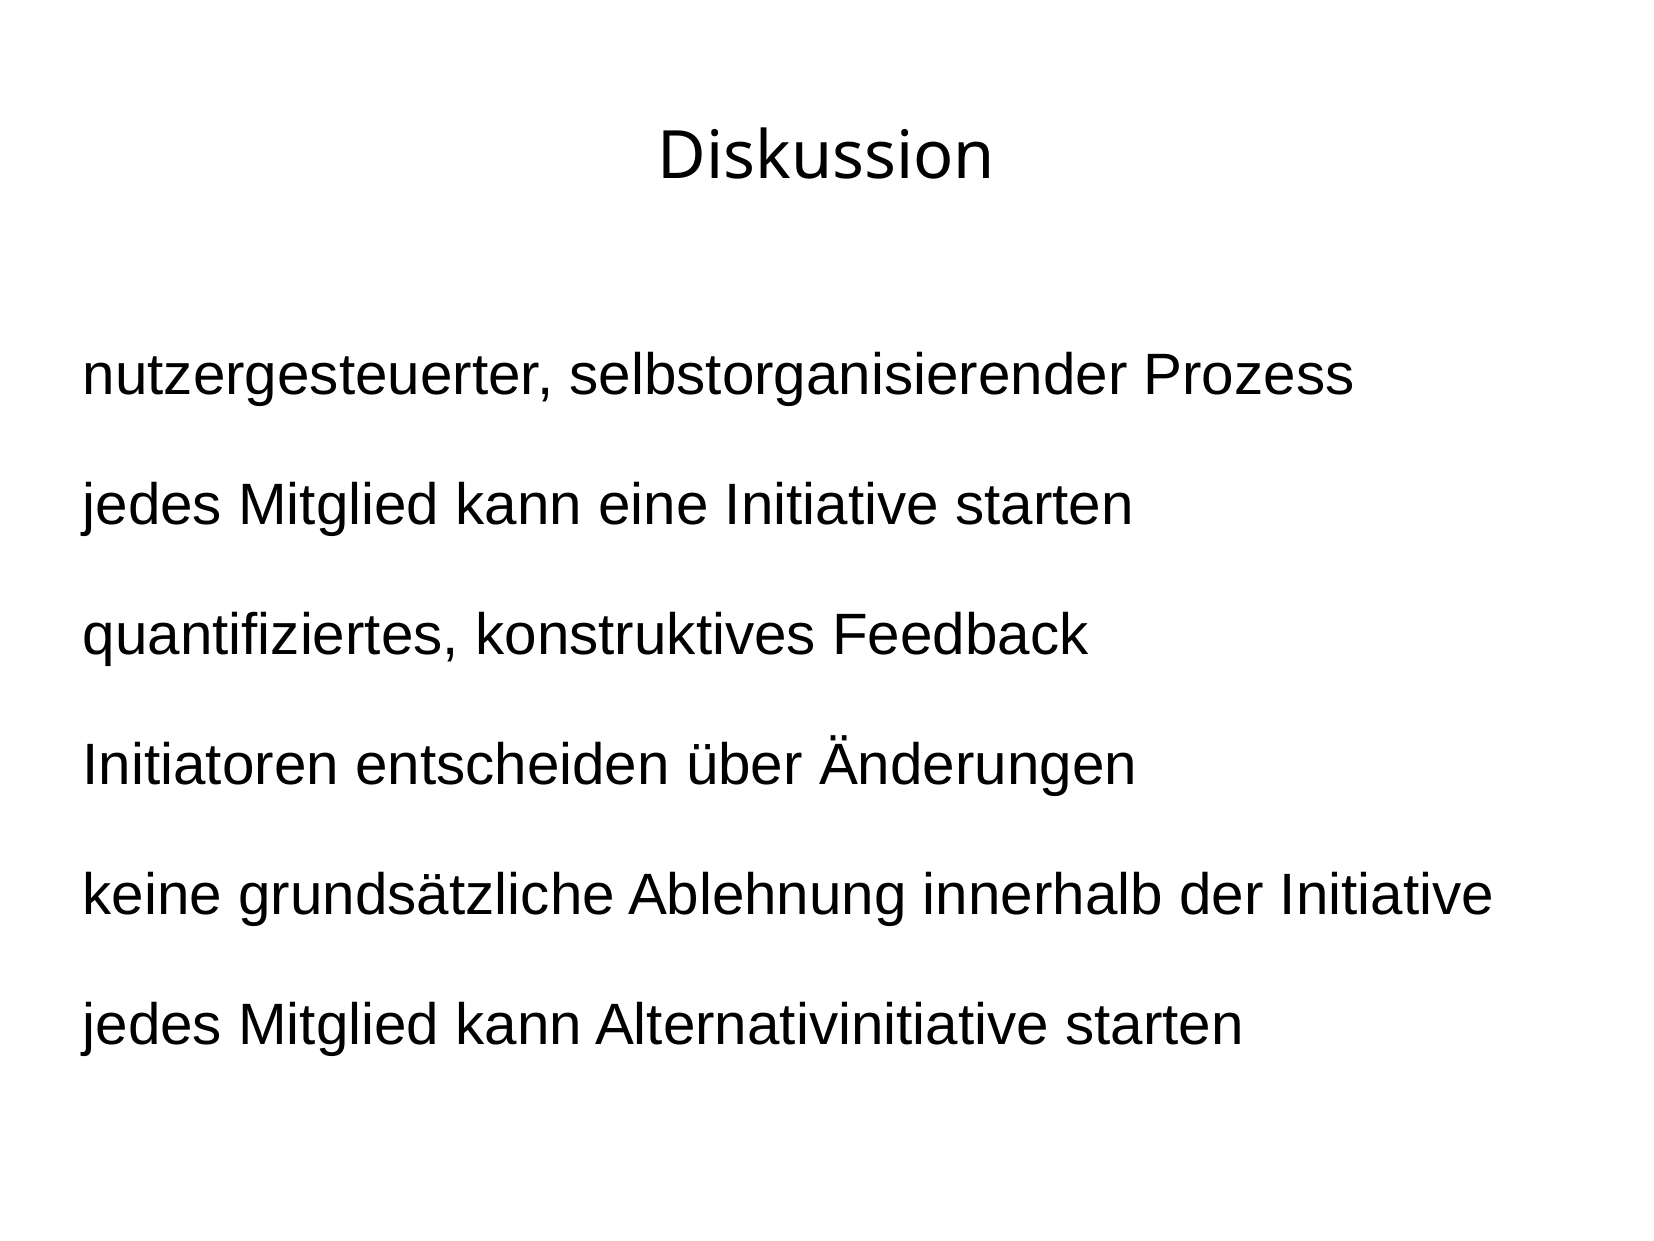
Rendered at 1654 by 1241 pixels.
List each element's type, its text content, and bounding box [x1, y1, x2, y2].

title Diskussion [82, 49, 1571, 257]
subtitle nutzergesteuerter, selbstorganisierender Prozess jedes Mitglied kann eine Initiative starten quantifiziertes, konstruktives Feedback Initiatoren entscheiden über Änderungen keine grundsätzliche Ablehnung innerhalb der Initiative jedes Mitglied kann Alternativinitiative starten [82, 297, 1571, 1102]
